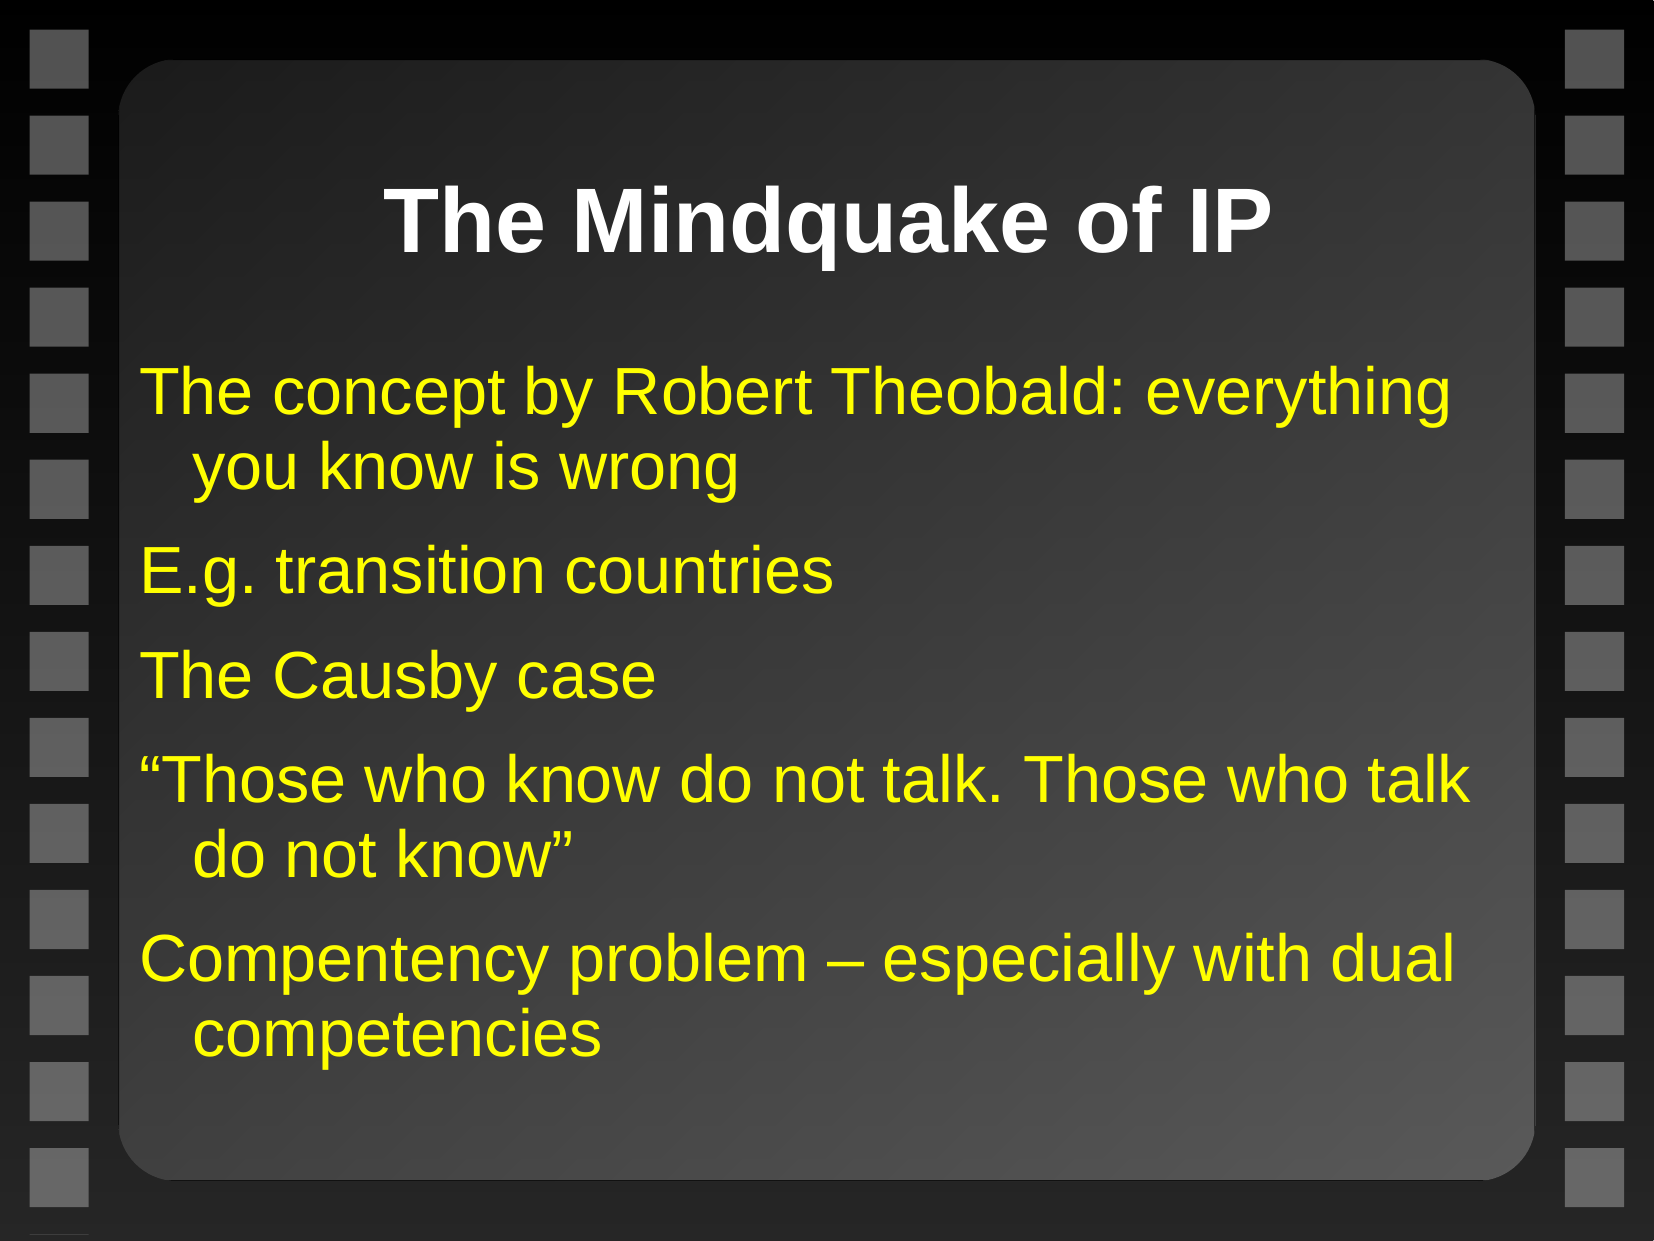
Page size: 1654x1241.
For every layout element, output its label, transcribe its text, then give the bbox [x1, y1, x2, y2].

title The Mindquake of IP [123, 117, 1536, 325]
list The concept by Robert Theobald: everything you know is wrong E.g. transition countries The Causby case “Those who know do not talk. Those who talk do not know” Compentency problem – especially with dual competencies [121, 354, 1534, 1127]
